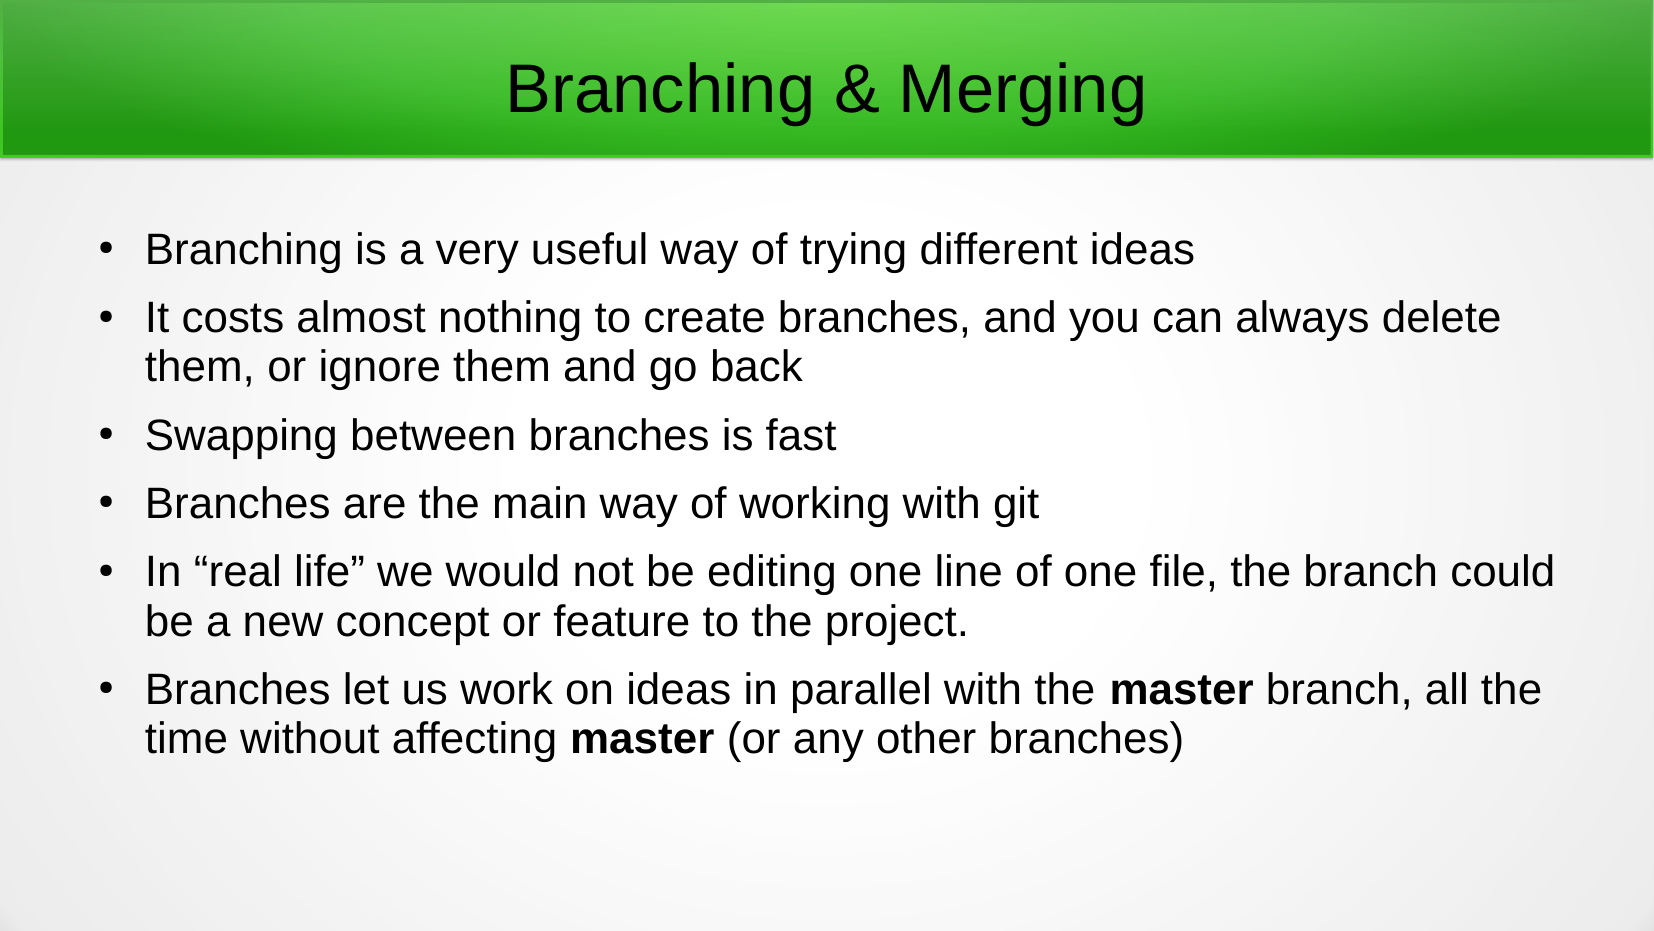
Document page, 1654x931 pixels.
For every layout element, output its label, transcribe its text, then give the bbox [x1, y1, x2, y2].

list Branching is a very useful way of trying different ideas It costs almost nothing to create branches, and you can always delete them, or ignore them and go back Swapping between branches is fast Branches are the main way of working with git In “real life” we would not be editing one line of one file, the branch could be a new concept or feature to the project. Branches let us work on ideas in parallel with the master branch, all the time without affecting master (or any other branches) [82, 224, 1571, 764]
title Branching & Merging [82, 35, 1571, 142]
